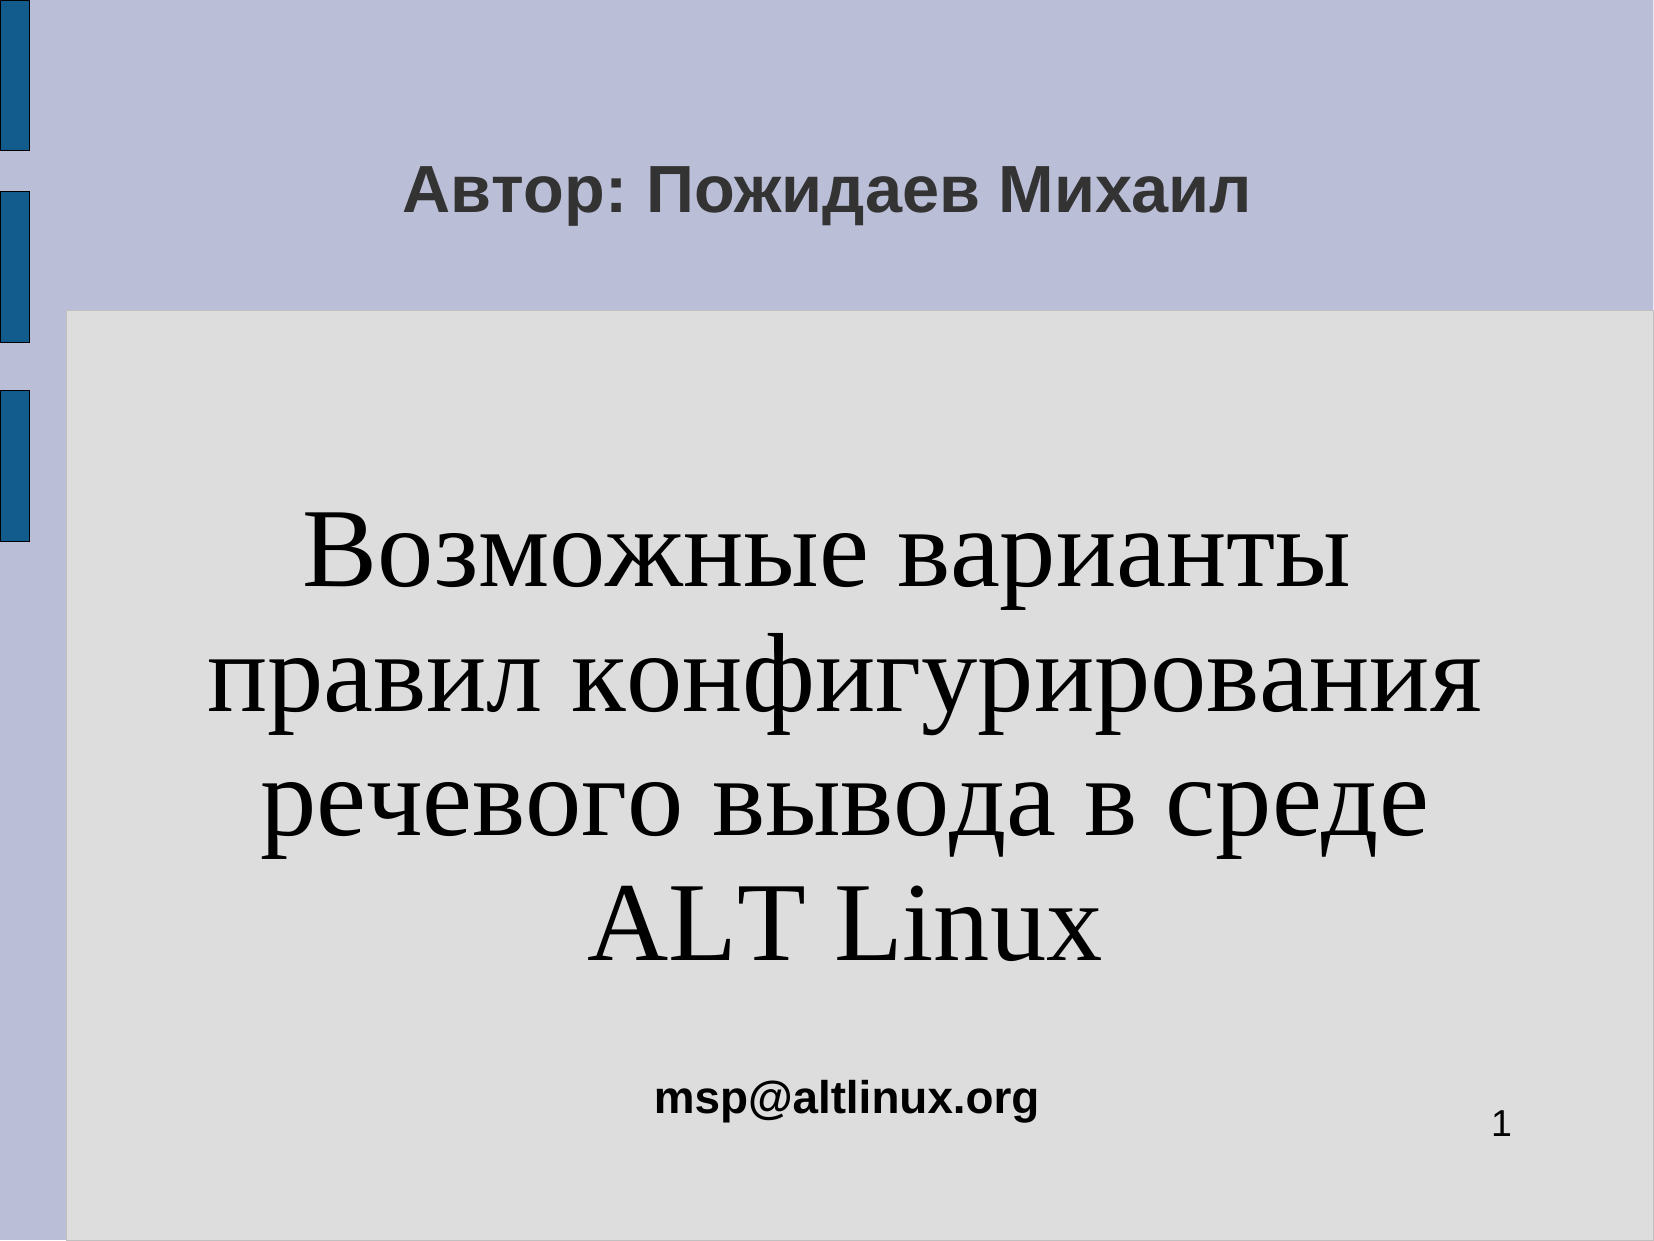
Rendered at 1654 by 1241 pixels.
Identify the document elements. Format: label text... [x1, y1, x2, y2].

subtitle Возможные варианты правил конфигурирования речевого вывода в среде ALT Linux [121, 352, 1534, 1065]
text_box 1 [1476, 1094, 1545, 1152]
title Автор: Пожидаев Михаил [121, 88, 1534, 291]
text_box msp@altlinux.org [88, 1065, 1606, 1133]
